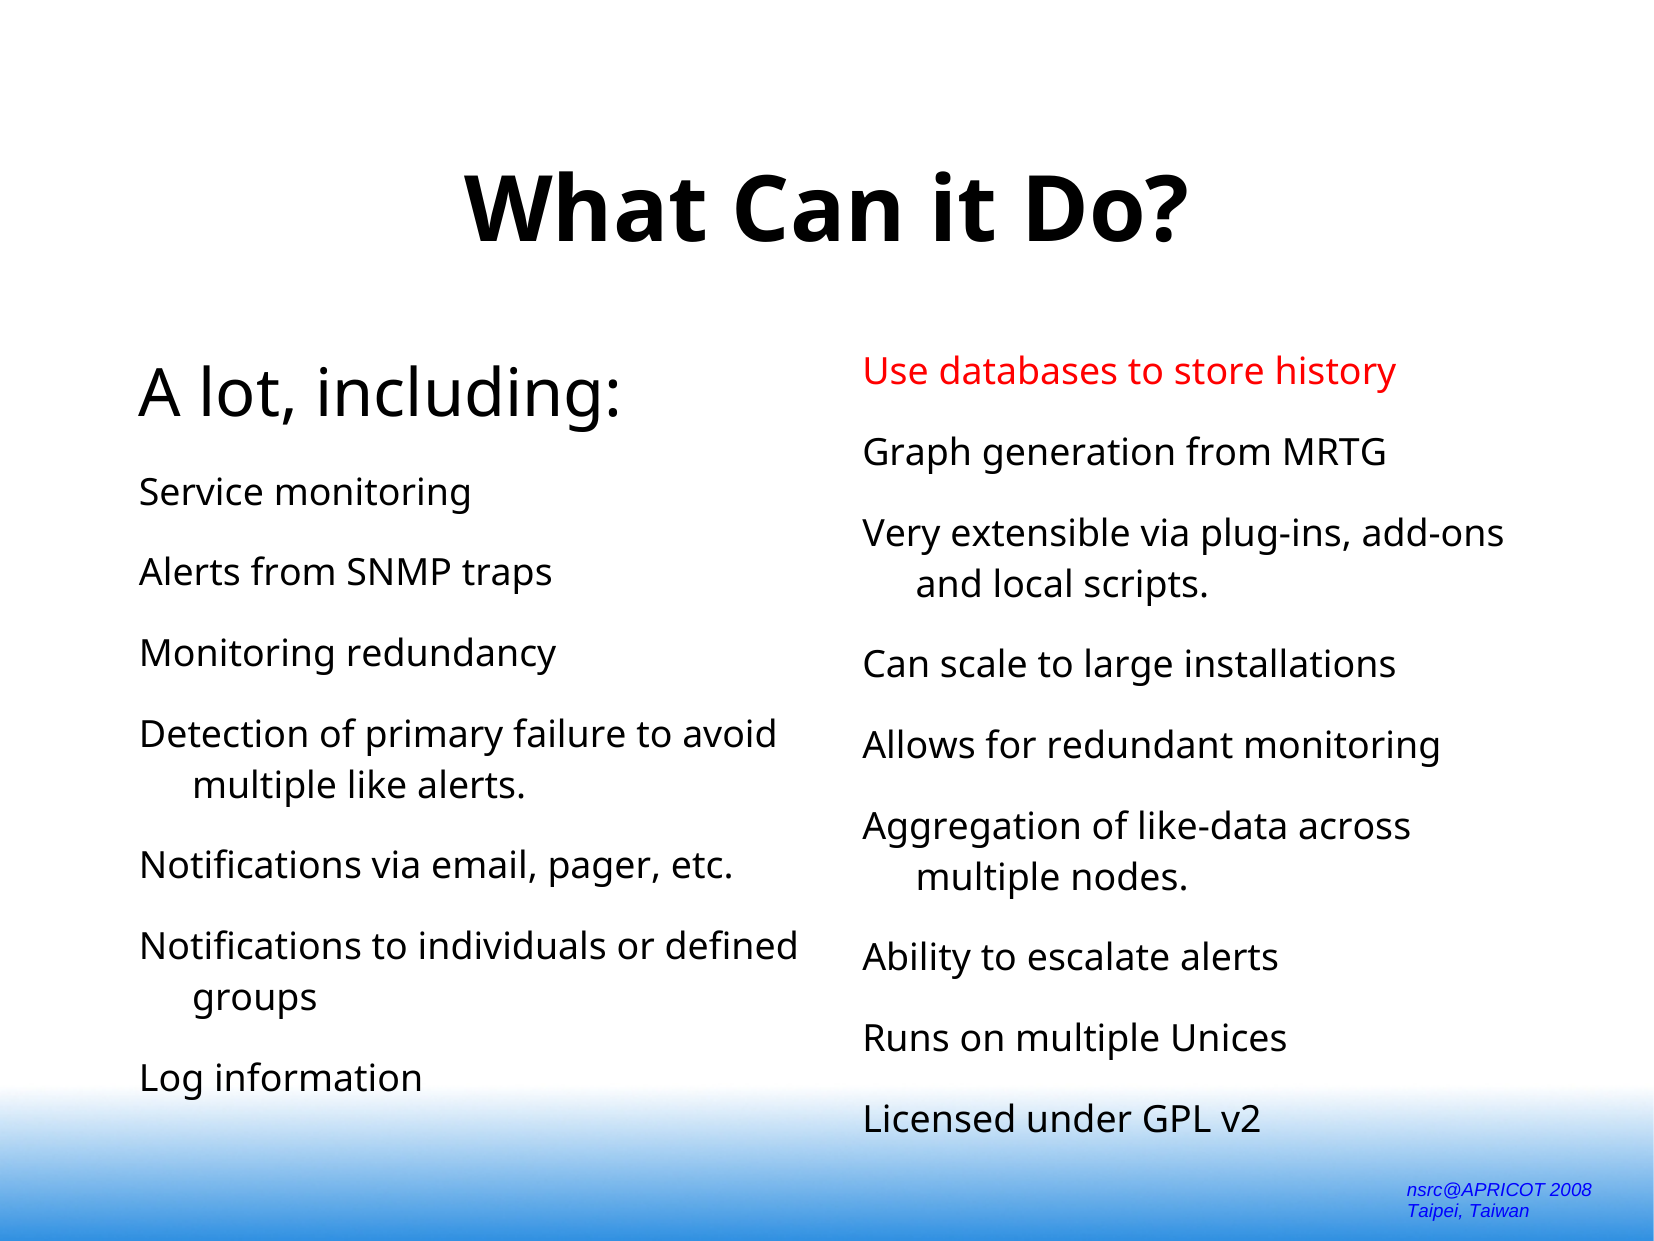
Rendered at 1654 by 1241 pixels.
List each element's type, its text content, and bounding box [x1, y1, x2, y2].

list A lot, including: Service monitoring Alerts from SNMP traps Monitoring redundancy Detection of primary failure to avoid multiple like alerts. Notifications via email, pager, etc. Notifications to individuals or defined groups Log information [121, 344, 811, 1127]
title What Can it Do? [121, 102, 1534, 310]
picture [0, 1083, 1654, 1241]
list Use databases to store history Graph generation from MRTG Very extensible via plug-ins, add-ons and local scripts. Can scale to large installations Allows for redundant monitoring Aggregation of like-data across multiple nodes. Ability to escalate alerts Runs on multiple Unices Licensed under GPL v2 [844, 344, 1534, 1127]
